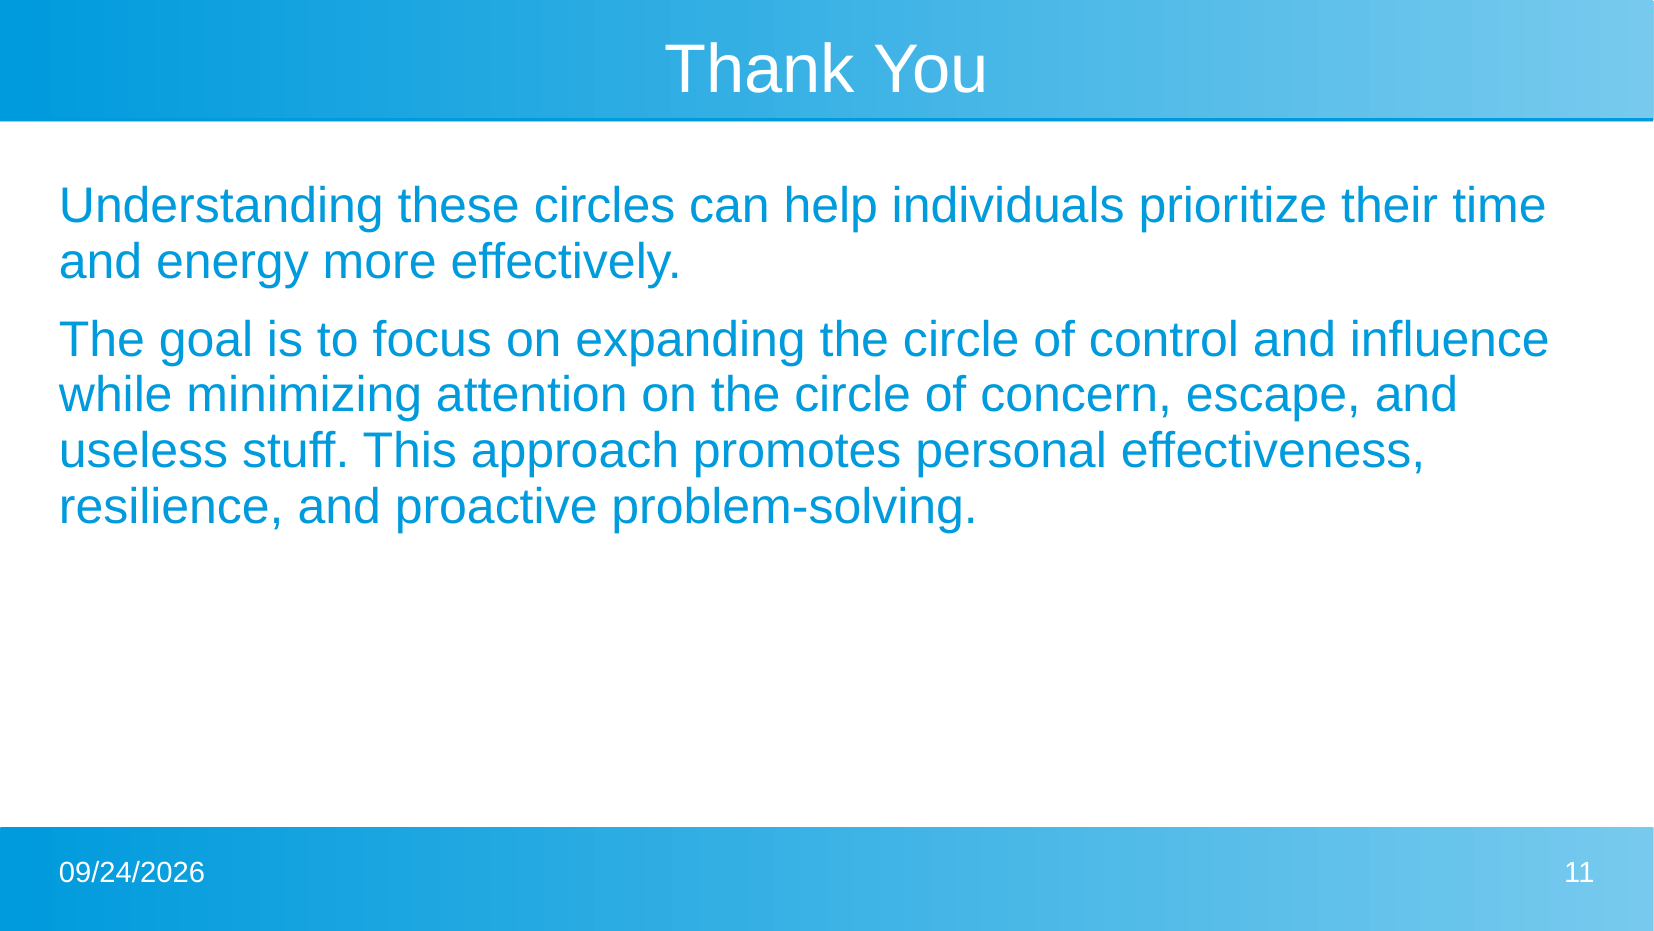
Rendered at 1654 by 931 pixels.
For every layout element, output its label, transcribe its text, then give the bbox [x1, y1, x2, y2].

title Thank You [59, 29, 1595, 108]
list Understanding these circles can help individuals prioritize their time and energy more effectively. The goal is to focus on expanding the circle of control and influence while minimizing attention on the circle of concern, escape, and useless stuff. This approach promotes personal effectiveness, resilience, and proactive problem-solving. [59, 177, 1595, 768]
